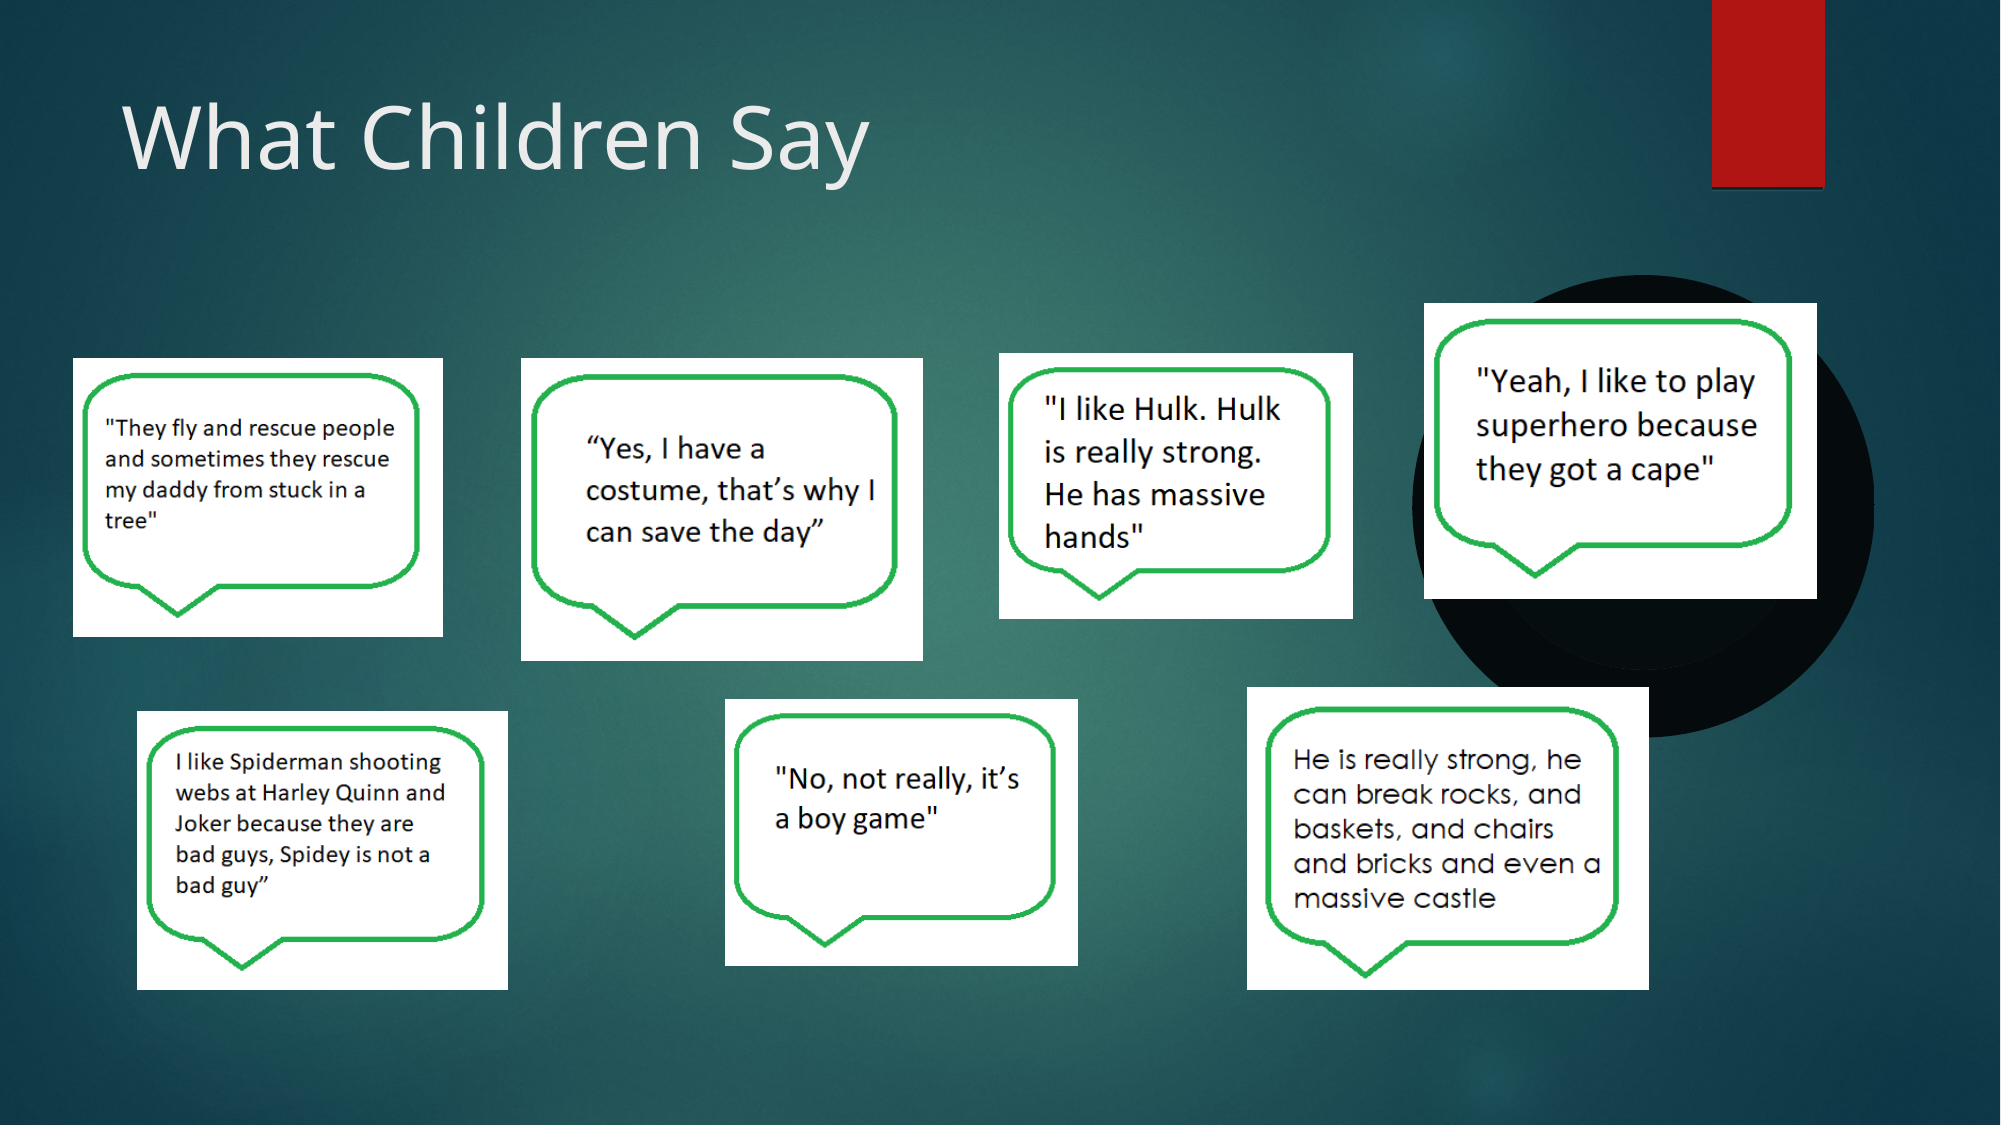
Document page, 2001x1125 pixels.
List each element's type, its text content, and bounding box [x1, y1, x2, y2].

picture [1247, 687, 1649, 990]
picture [521, 358, 923, 661]
picture [137, 711, 508, 990]
picture [73, 358, 443, 637]
picture [1424, 303, 1817, 599]
picture [725, 699, 1078, 966]
picture [999, 353, 1353, 619]
title What Children Say [106, 74, 1649, 304]
